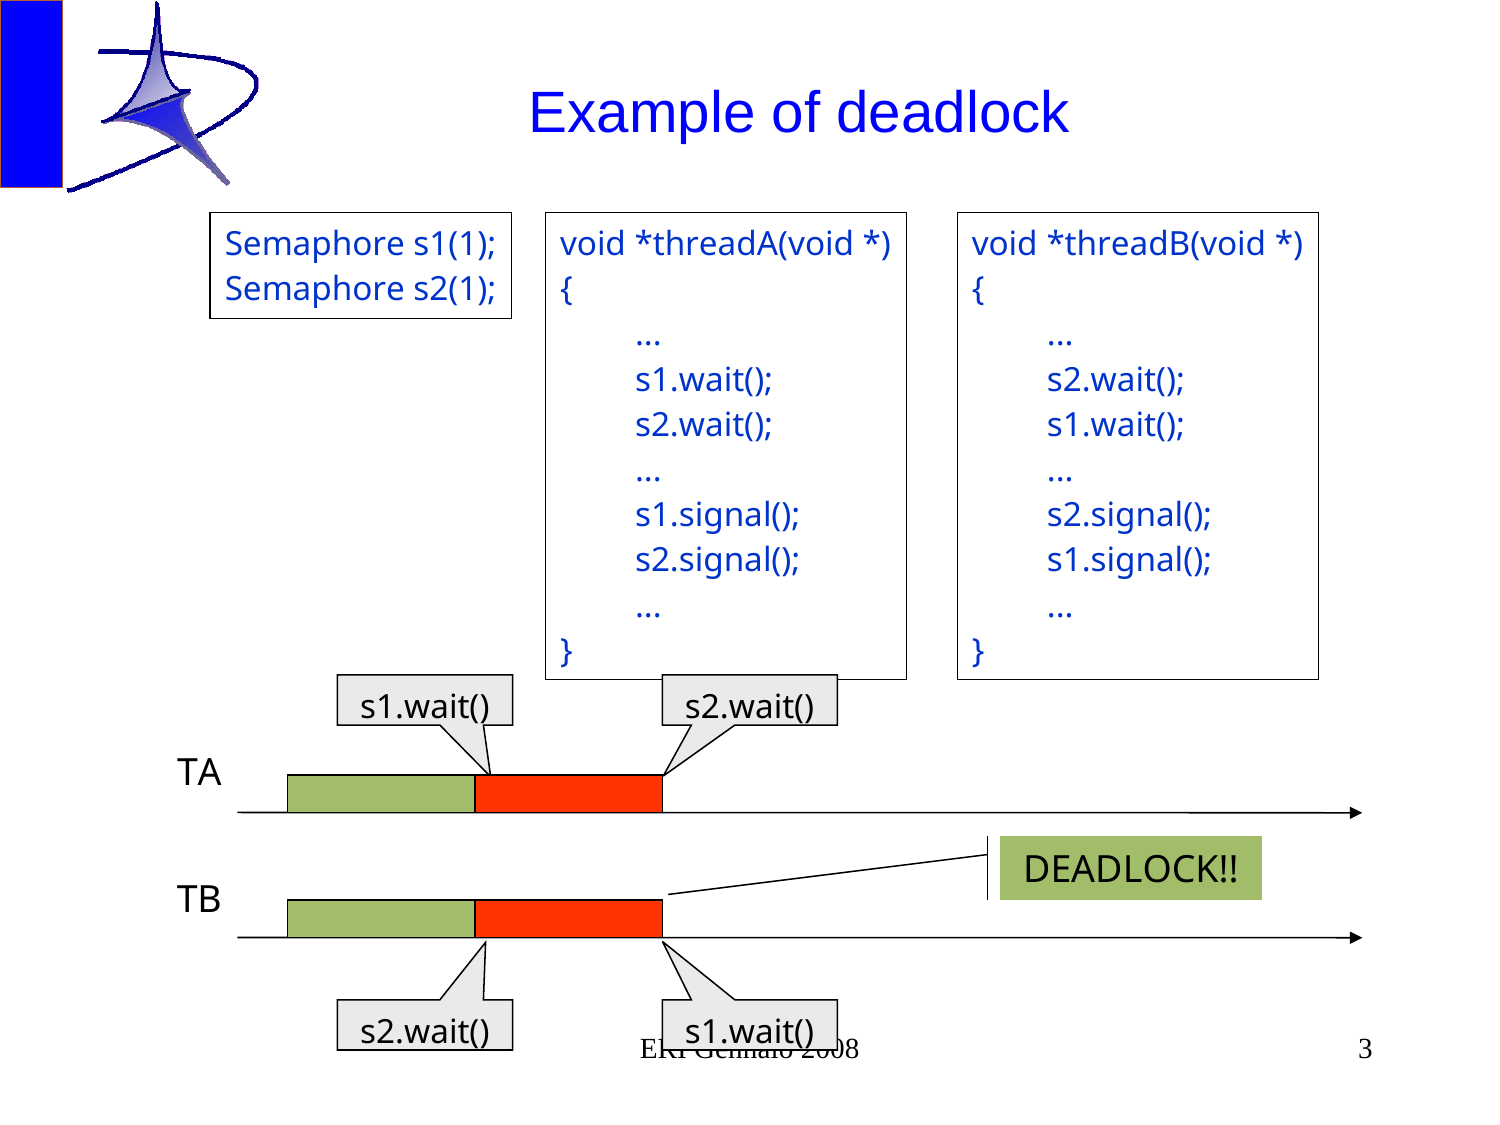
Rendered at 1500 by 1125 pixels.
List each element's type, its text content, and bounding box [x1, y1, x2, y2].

text_box s1.wait()‏ [662, 941, 838, 1051]
text_box DEADLOCK!! [1000, 836, 1262, 900]
text_box Semaphore s1(1); Semaphore s2(1); [209, 212, 512, 319]
text_box void *threadA(void *)‏ { ... s1.wait(); s2.wait(); ... s1.signal(); s2.signal(); ... } [545, 212, 907, 680]
text_box TA [162, 737, 237, 804]
title Example of deadlock [174, 61, 1425, 164]
picture [62, 0, 263, 197]
text_box TB [162, 864, 238, 932]
text_box s2.wait()‏ [337, 942, 513, 1051]
text_box void *threadB(void *)‏ { ... s2.wait(); s1.wait(); ... s2.signal(); s1.signal(); ... } [957, 212, 1319, 680]
text_box [287, 899, 663, 938]
text_box s1.wait()‏ [337, 674, 513, 774]
text_box s2.wait()‏ [662, 674, 838, 777]
text_box [287, 774, 663, 813]
